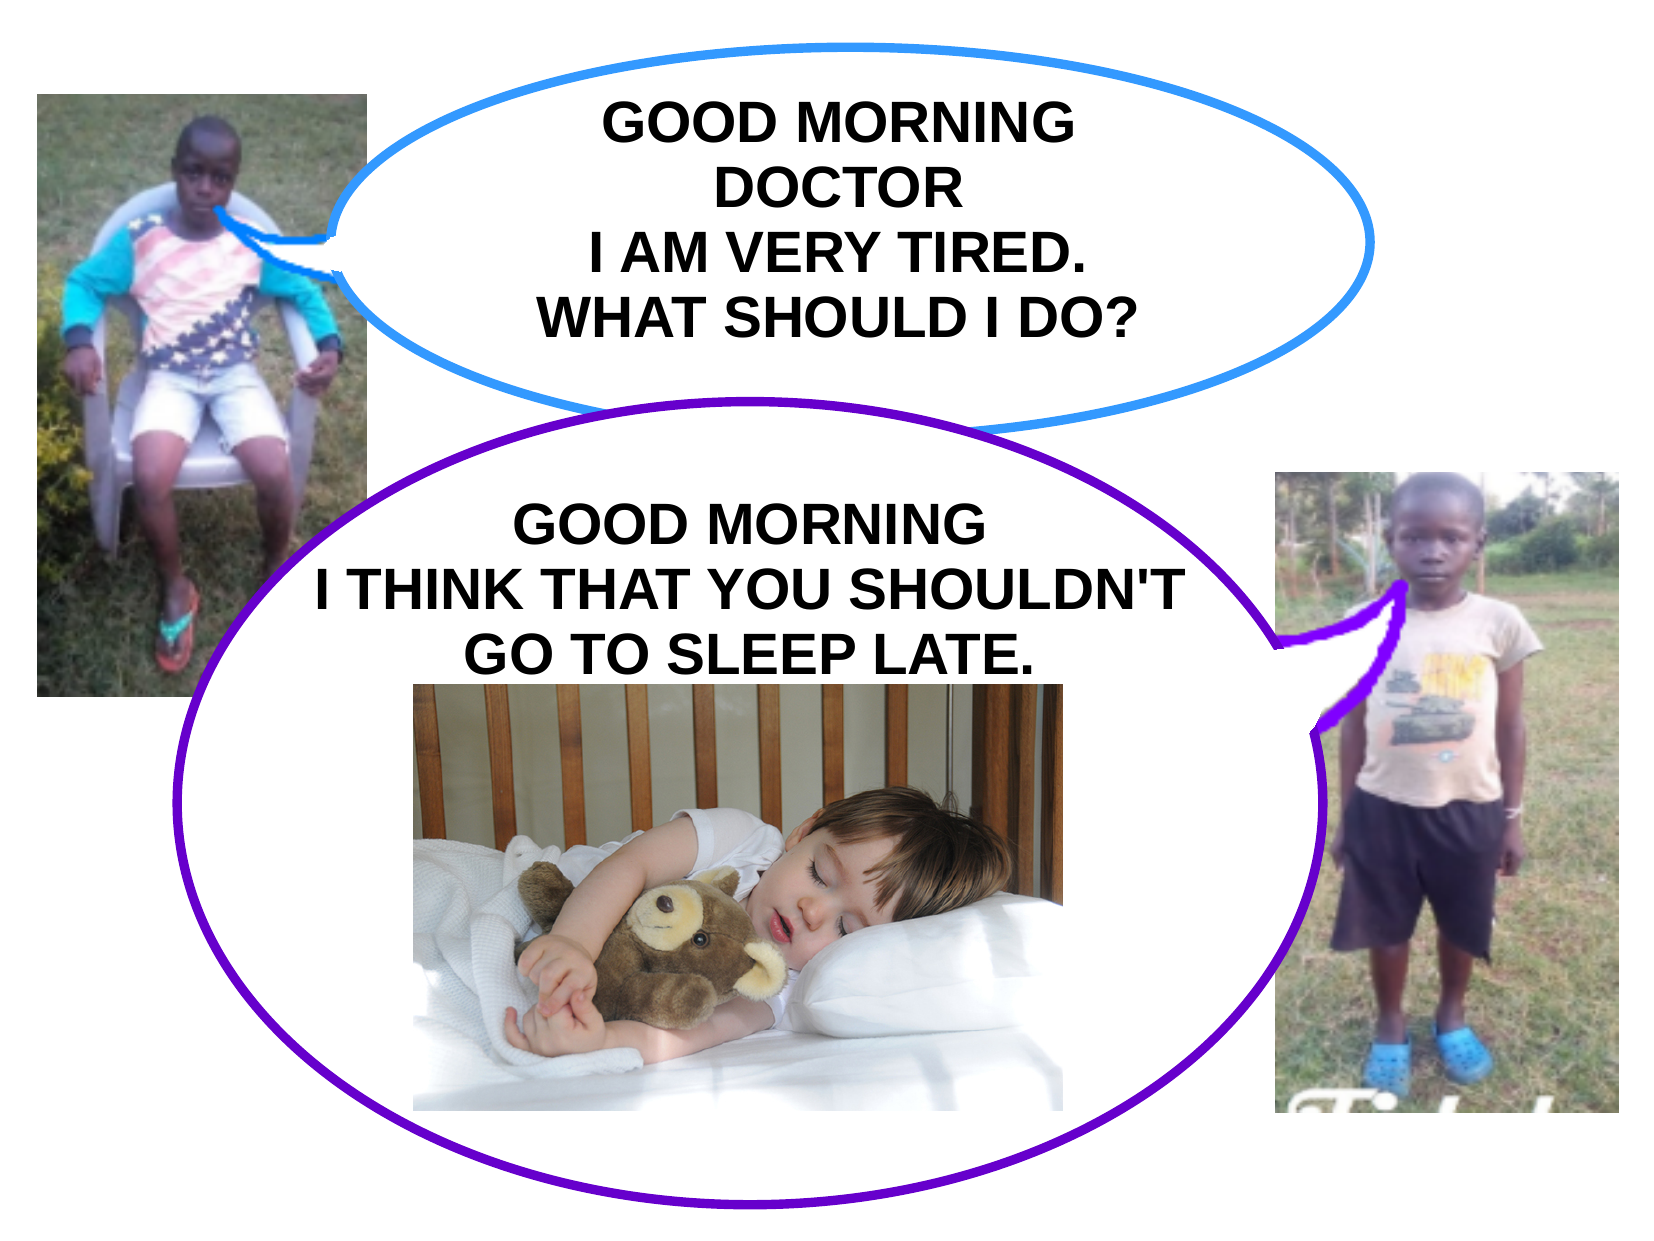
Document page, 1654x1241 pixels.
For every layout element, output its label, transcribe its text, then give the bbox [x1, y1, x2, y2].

text_box GOOD MORNING DOCTOR I AM VERY TIRED. WHAT SHOULD I DO? [507, 82, 1170, 364]
text_box [554, 47, 1147, 82]
picture [1275, 472, 1619, 1113]
picture [413, 684, 1063, 1111]
text_box GOOD MORNING I THINK THAT YOU SHOULDN'T GO TO SLEEP LATE. [295, 484, 1205, 766]
picture [37, 94, 367, 697]
text_box [322, 88, 1371, 484]
text_box [177, 559, 1323, 1205]
